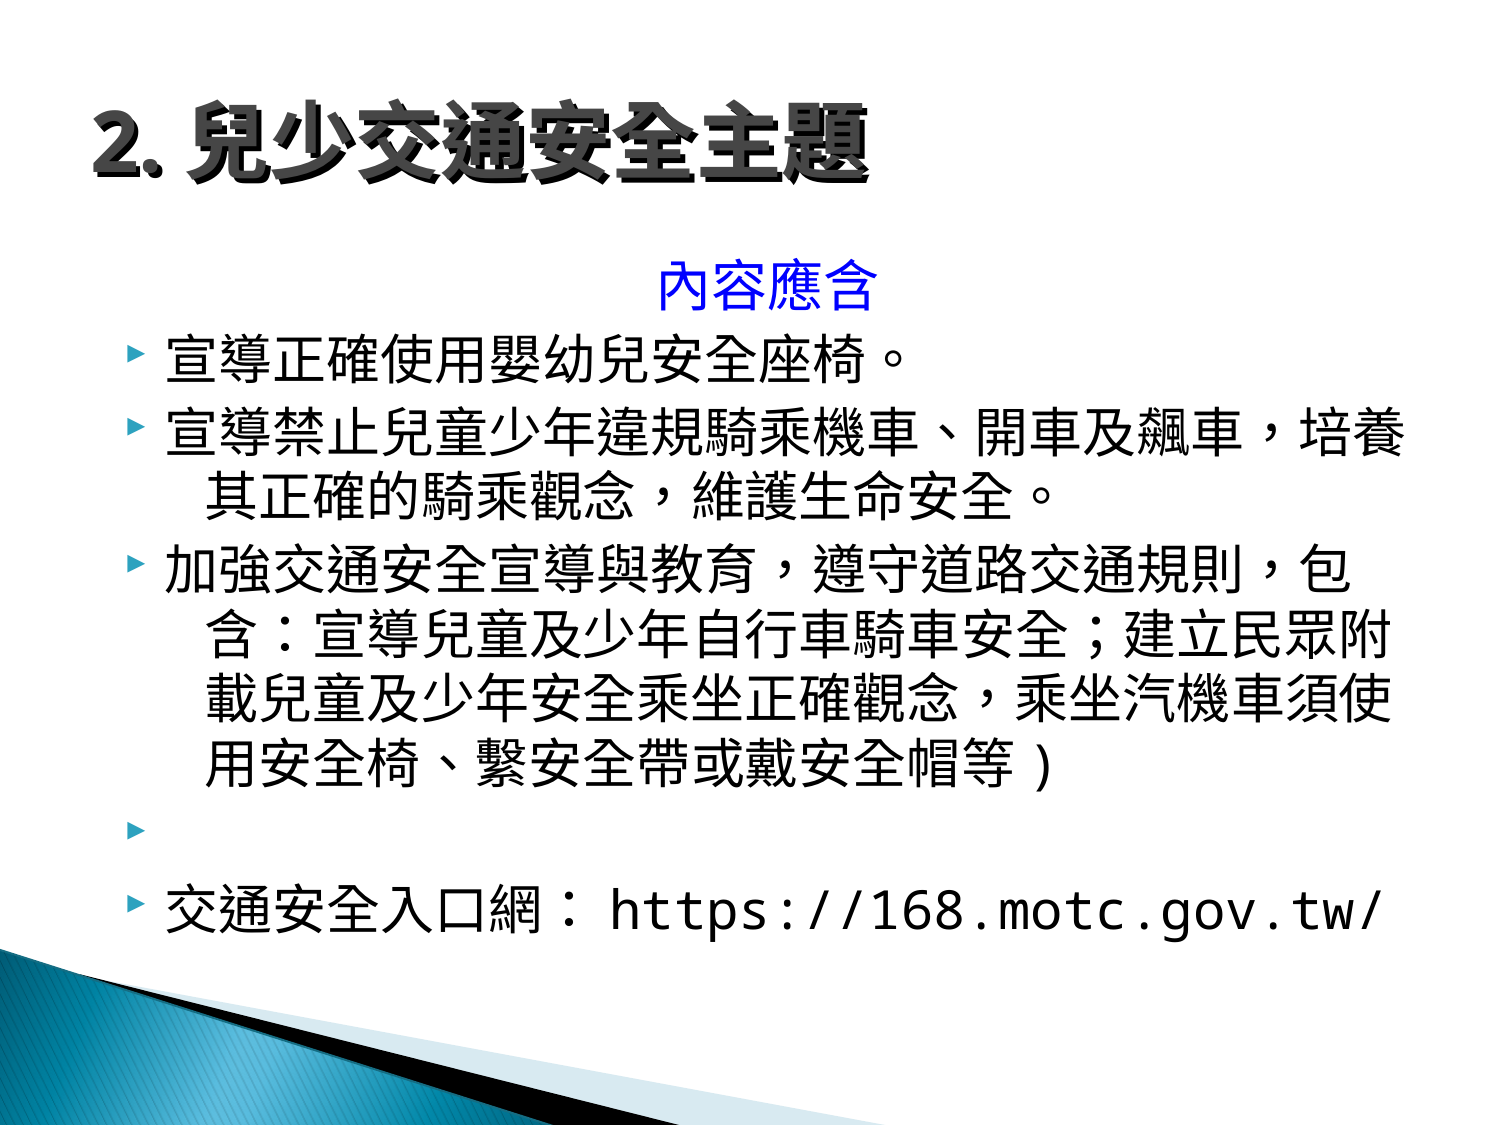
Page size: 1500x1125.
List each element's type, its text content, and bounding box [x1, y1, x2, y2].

list 內容應含 宣導正確使用嬰幼兒安全座椅。 宣導禁止兒童少年違規騎乘機車、開車及飆車，培養其正確的騎乘觀念，維護生命安全。 加強交通安全宣導與教育，遵守道路交通規則，包含：宣導兒童及少年自行車騎車安全；建立民眾附載兒童及少年安全乘坐正確觀念，乘坐汽機車須使用安全椅、繫安全帶或戴安全帽等) 交通安全入口網：https://168.motc.gov.tw/ [75, 242, 1426, 986]
title 2.兒少交通安全主題 [75, 45, 1426, 233]
